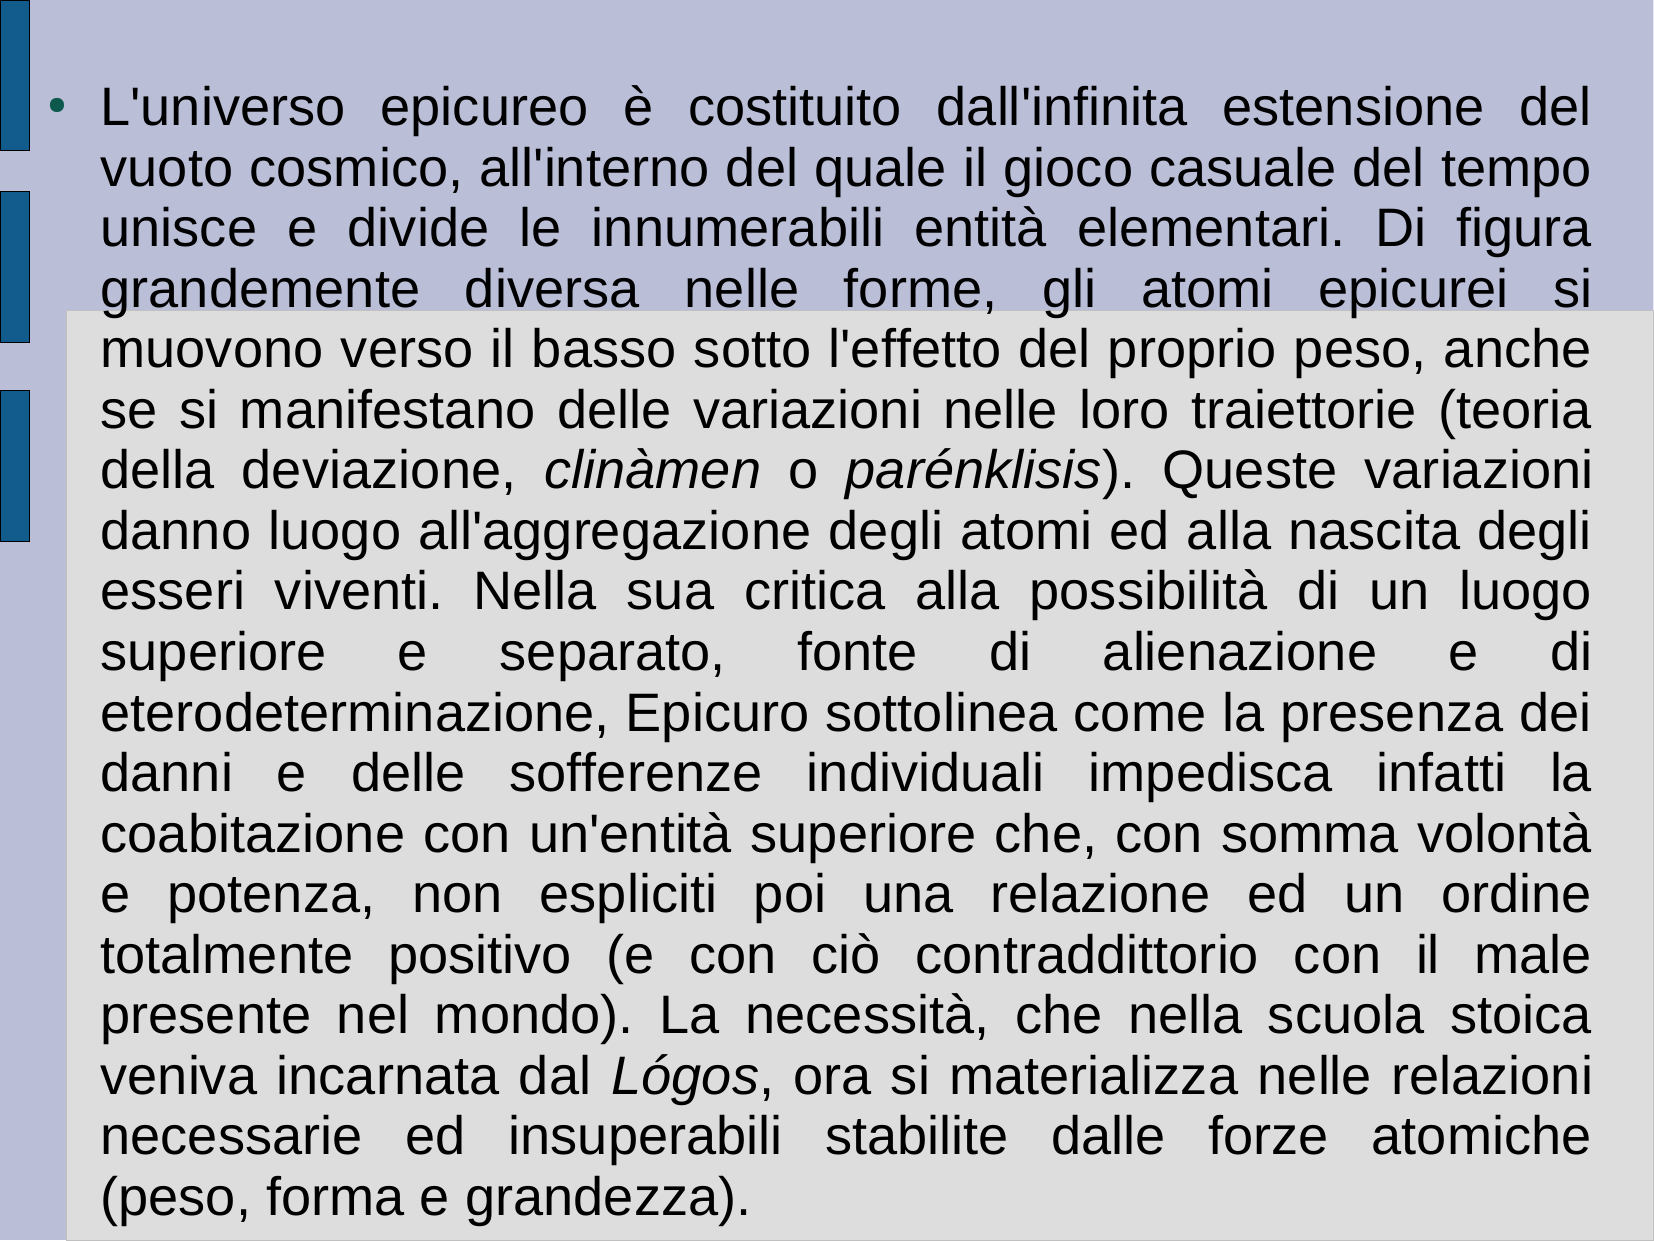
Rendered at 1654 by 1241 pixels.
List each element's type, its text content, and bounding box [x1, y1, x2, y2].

list L'universo epicureo è costituito dall'infinita estensione del vuoto cosmico, all'interno del quale il gioco casuale del tempo unisce e divide le innumerabili entità elementari. Di figura grandemente diversa nelle forme, gli atomi epicurei si muovono verso il basso sotto l'effetto del proprio peso, anche se si manifestano delle variazioni nelle loro traiettorie (teoria della deviazione, clinàmen o parénklisis). Queste variazioni danno luogo all'aggregazione degli atomi ed alla nascita degli esseri viventi. Nella sua critica alla possibilità di un luogo superiore e separato, fonte di alienazione e di eterodeterminazione, Epicuro sottolinea come la presenza dei danni e delle sofferenze individuali impedisca infatti la coabitazione con un'entità superiore che, con somma volontà e potenza, non espliciti poi una relazione ed un ordine totalmente positivo (e con ciò contraddittorio con il male presente nel mondo). La necessità, che nella scuola stoica veniva incarnata dal Lógos, ora si materializza nelle relazioni necessarie ed insuperabili stabilite dalle forze atomiche (peso, forma e grandezza). [29, 76, 1595, 1227]
